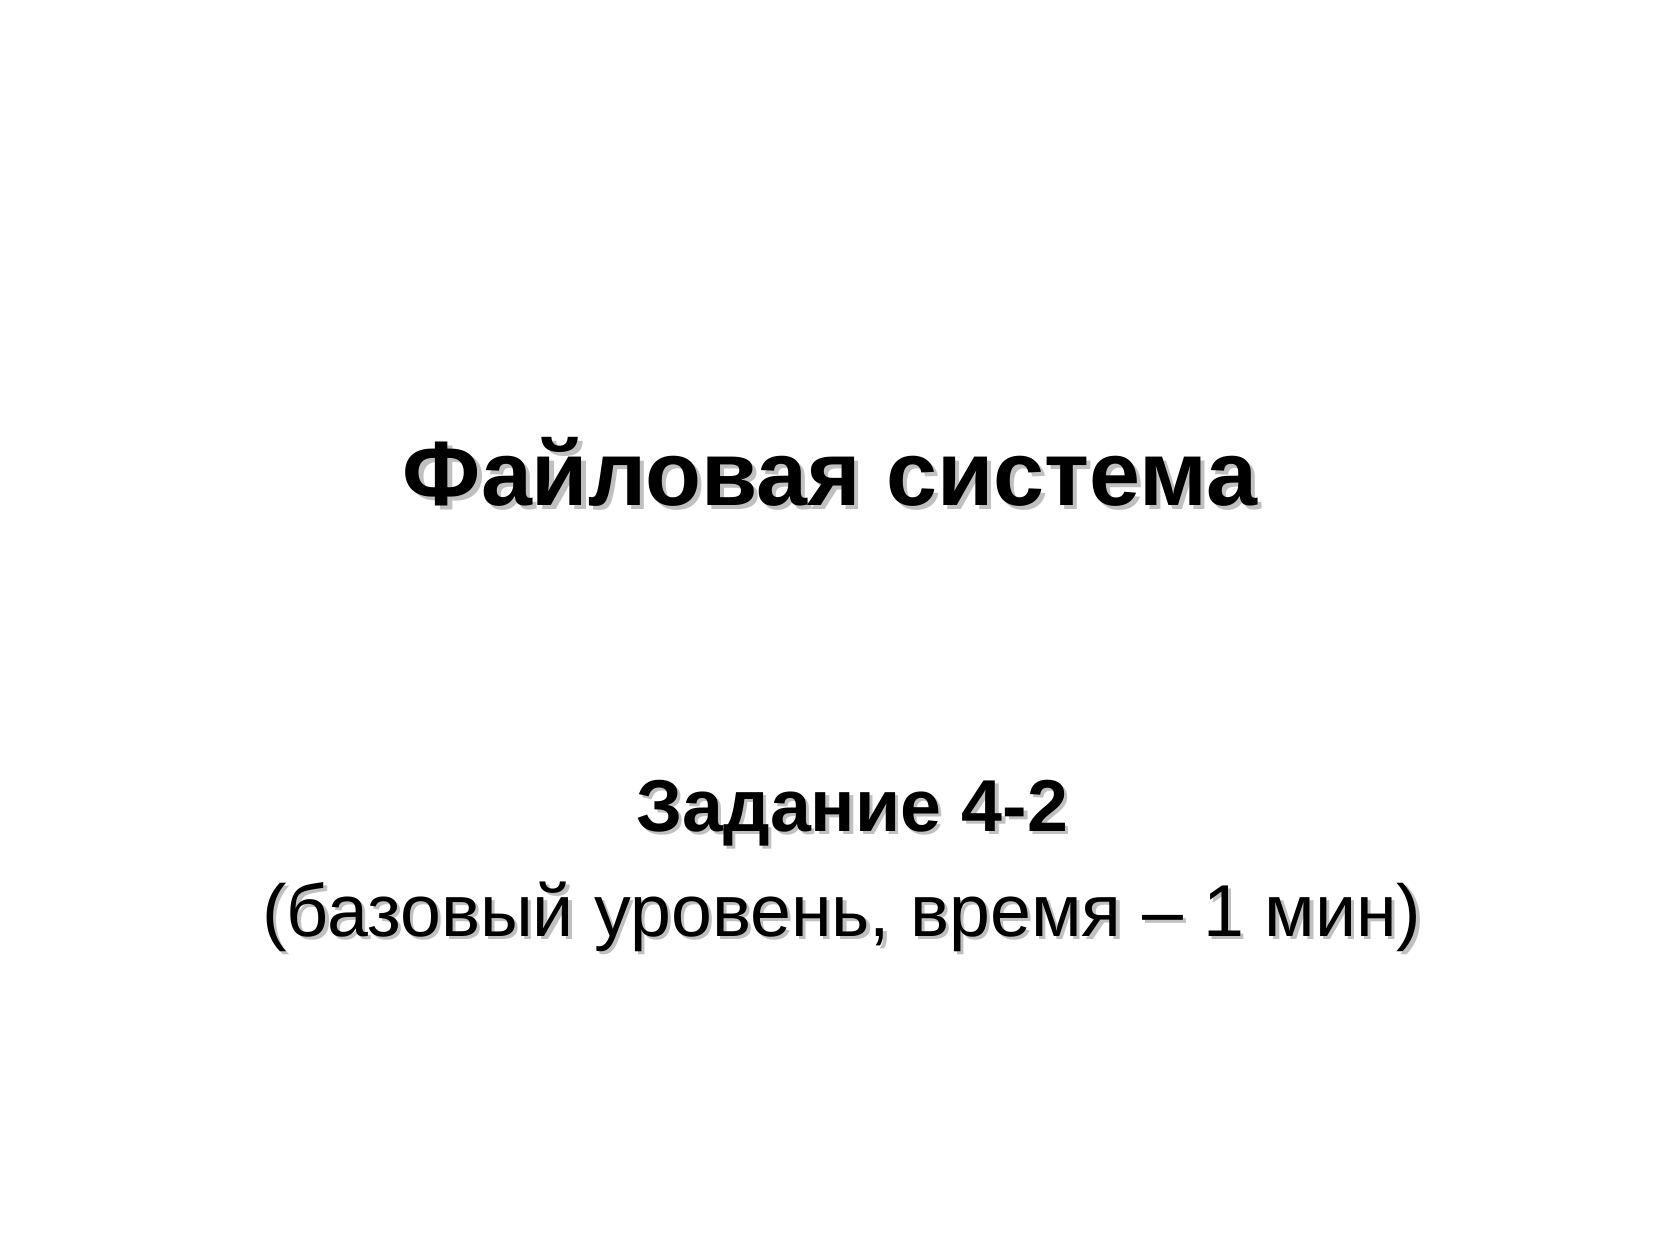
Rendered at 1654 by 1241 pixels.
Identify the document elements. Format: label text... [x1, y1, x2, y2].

title Файловая система [124, 303, 1530, 634]
text_box Задание 4-2 (базовый уровень, время – 1 мин) [162, 750, 1517, 1020]
